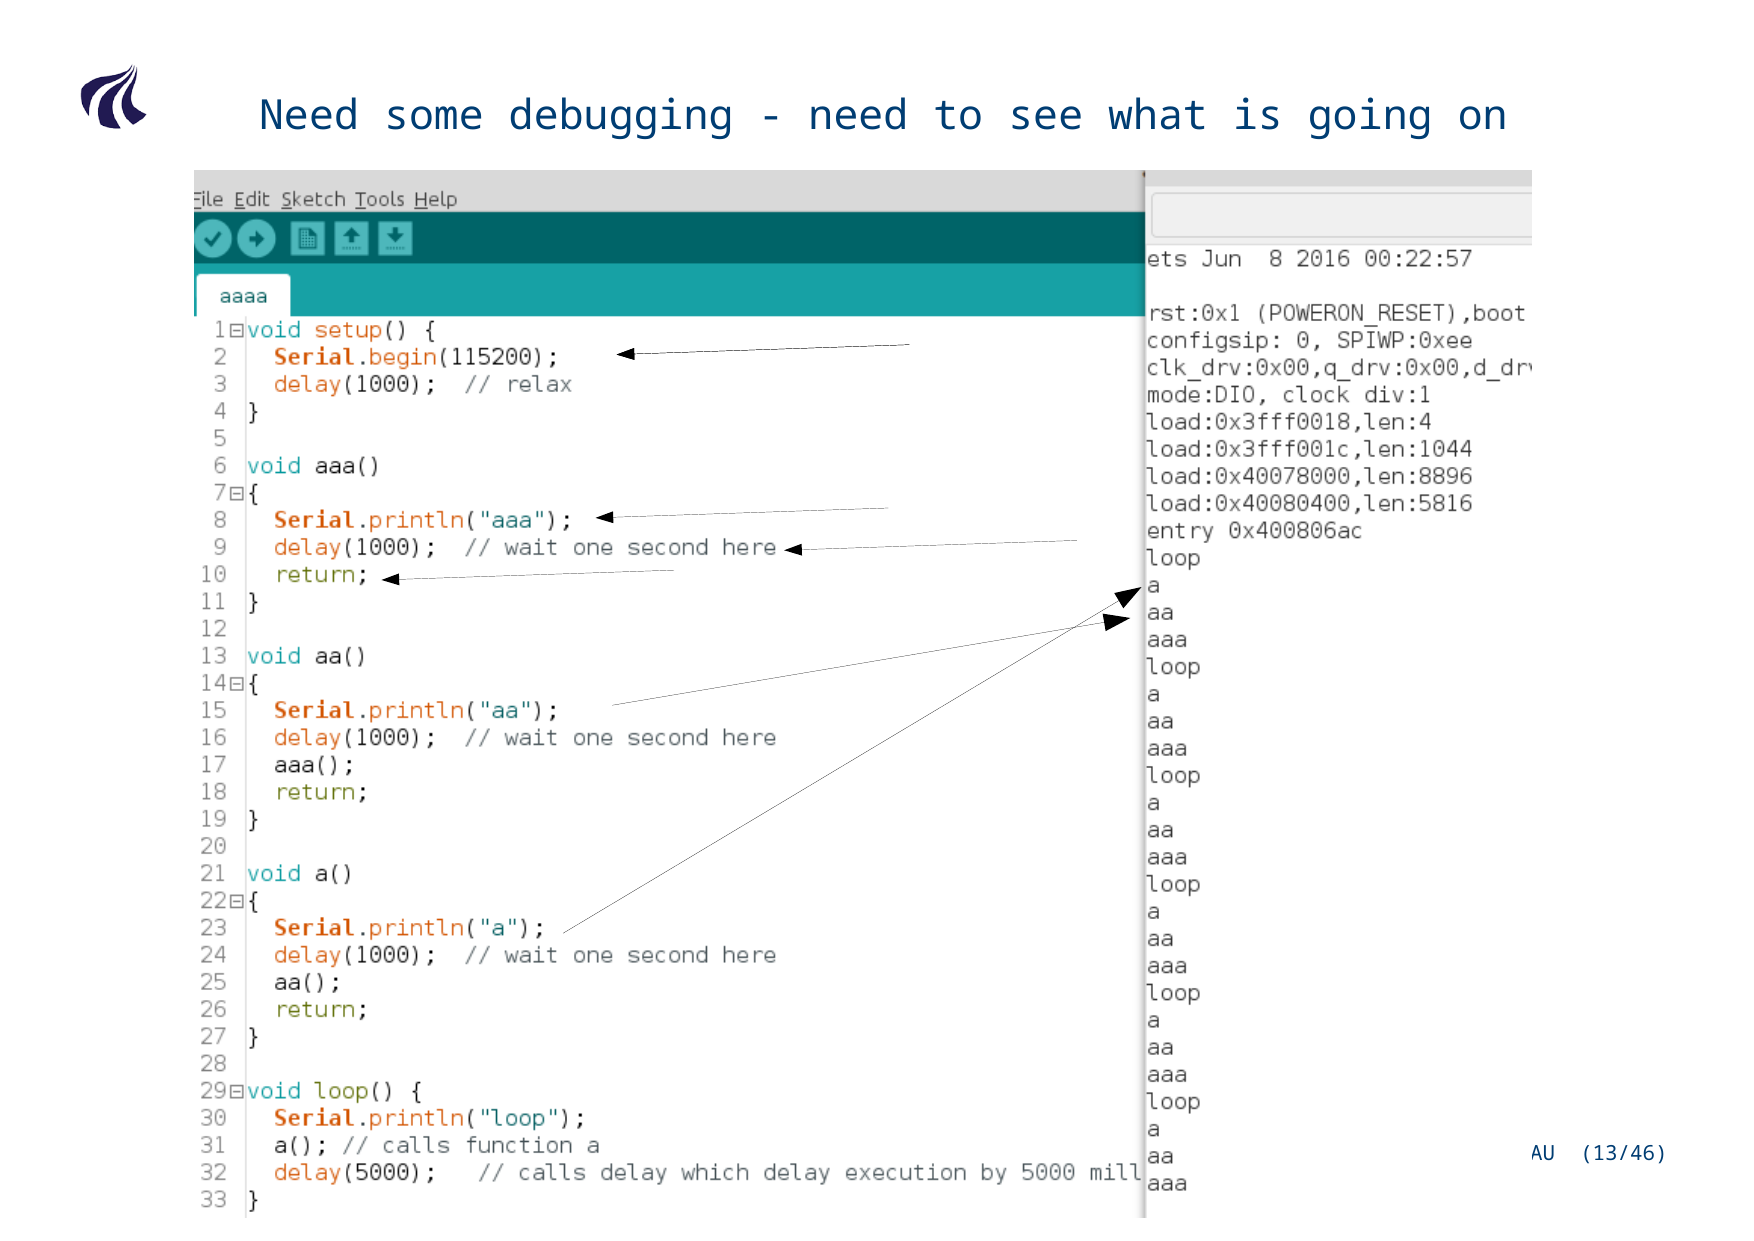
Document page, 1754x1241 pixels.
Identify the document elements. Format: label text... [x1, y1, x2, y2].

picture [194, 170, 1532, 1218]
title Need some debugging - need to see what is going on [148, 72, 1621, 155]
picture [76, 60, 151, 131]
